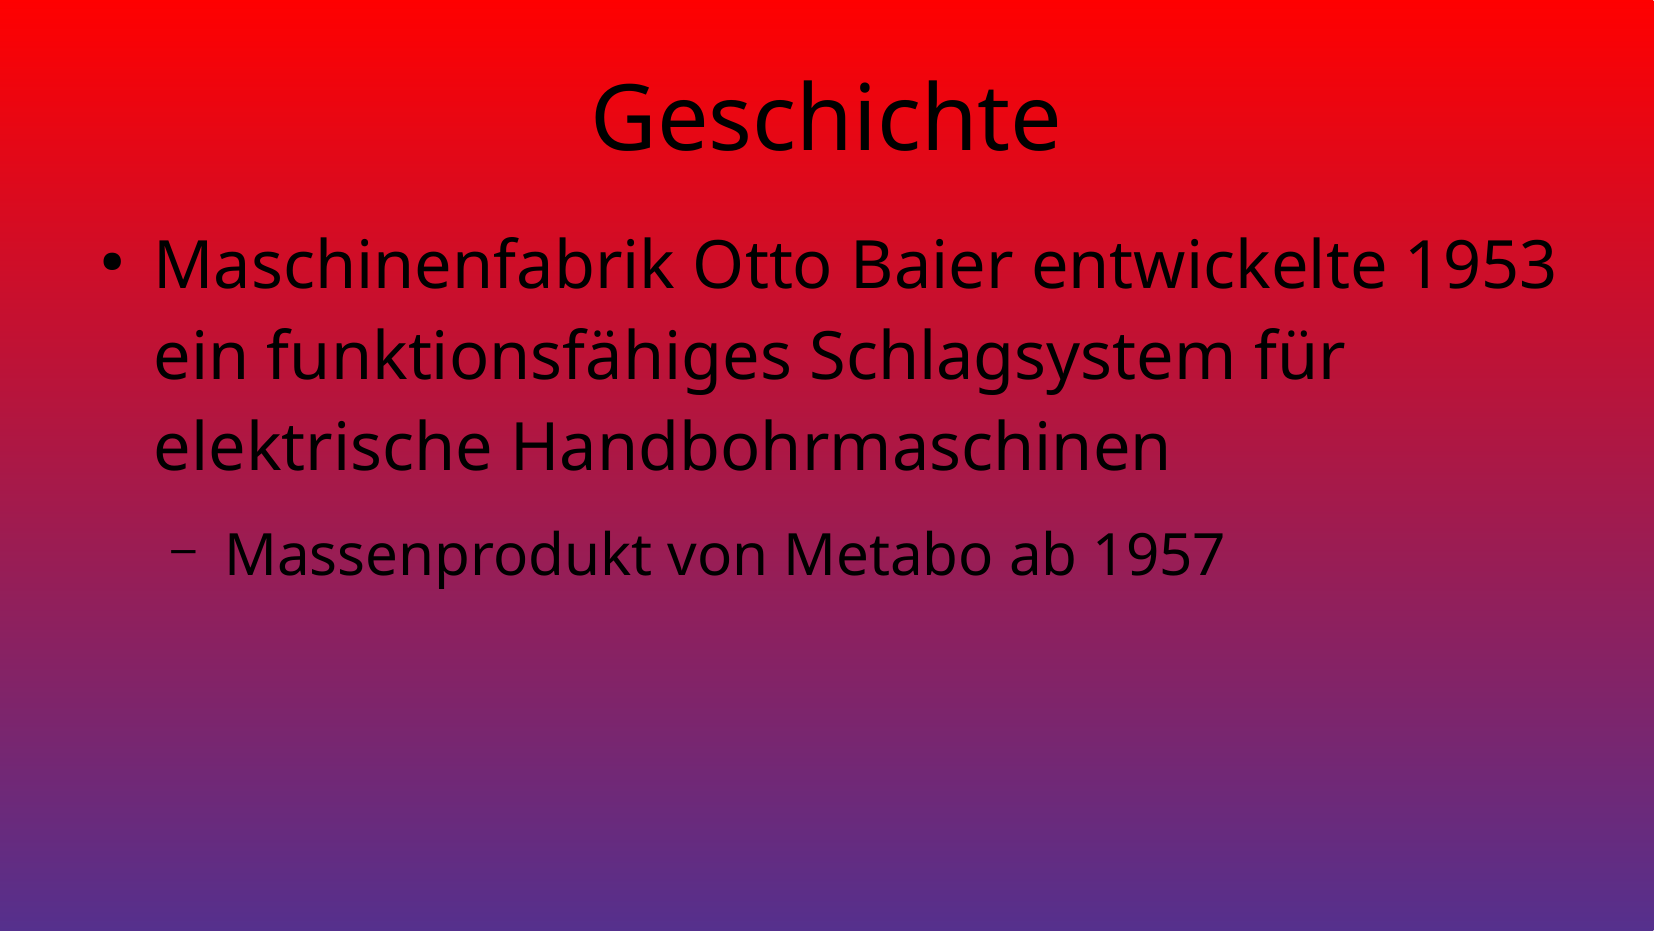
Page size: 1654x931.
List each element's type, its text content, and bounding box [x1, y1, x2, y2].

title Geschichte [82, 34, 1571, 195]
list Maschinenfabrik Otto Baier entwickelte 1953 ein funktionsfähiges Schlagsystem für elektrische Handbohrmaschinen Massenprodukt von Metabo ab 1957 [82, 217, 1571, 758]
